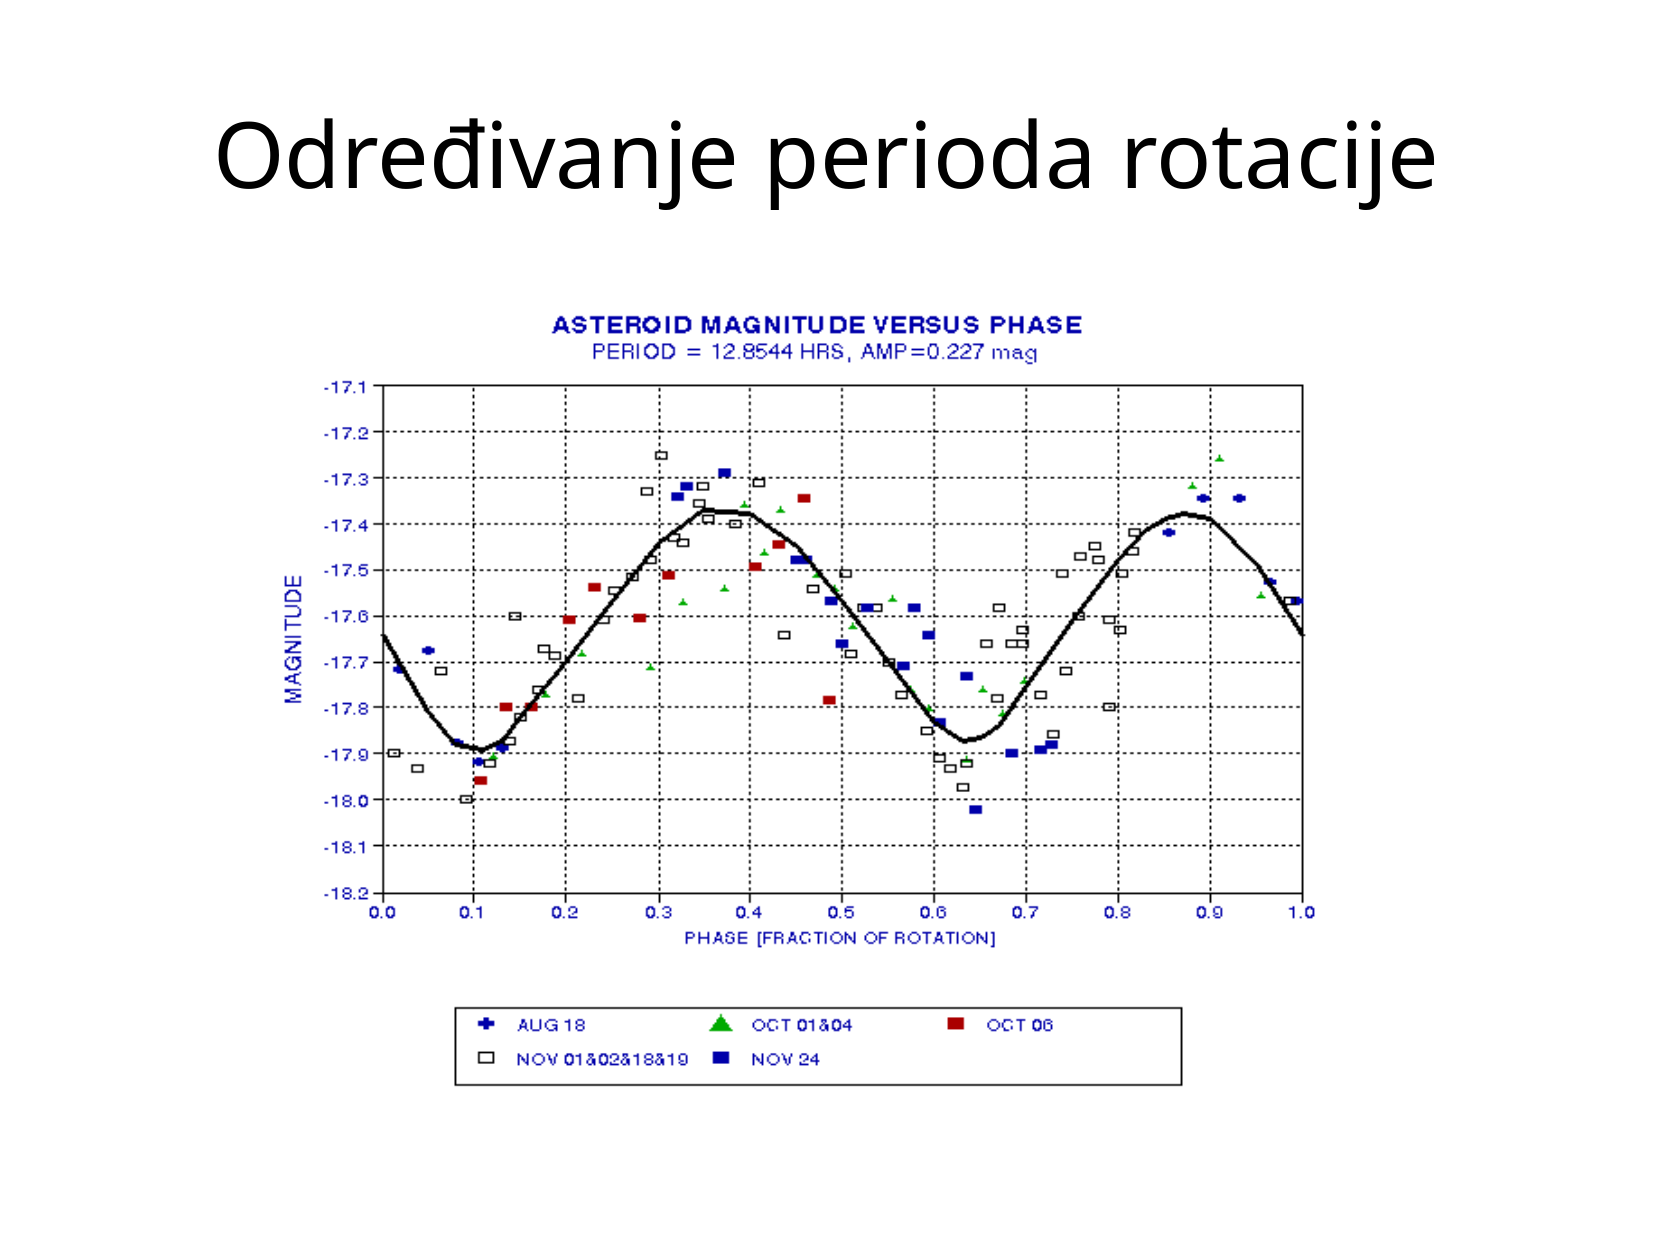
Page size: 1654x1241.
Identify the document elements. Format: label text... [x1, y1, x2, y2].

title Određivanje perioda rotacije [82, 49, 1571, 257]
picture [240, 284, 1396, 1105]
